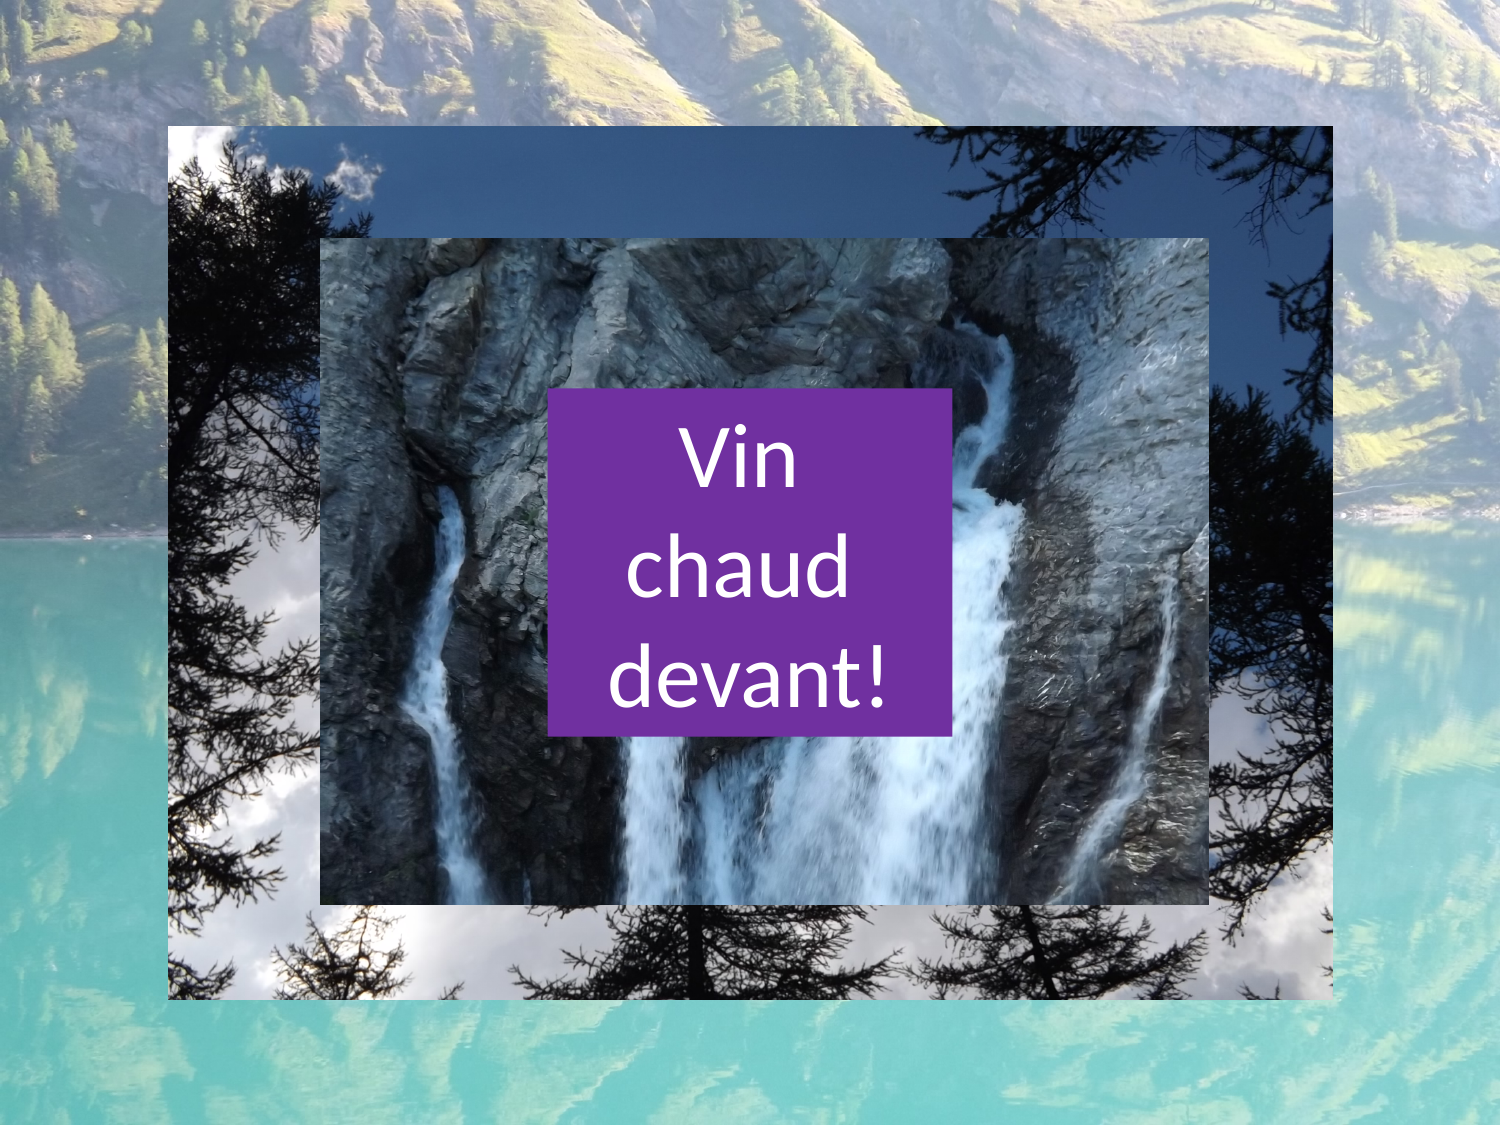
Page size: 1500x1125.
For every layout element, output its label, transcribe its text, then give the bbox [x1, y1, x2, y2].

picture [0, 0, 1500, 1125]
text_box Vin chaud devant! [547, 388, 953, 737]
